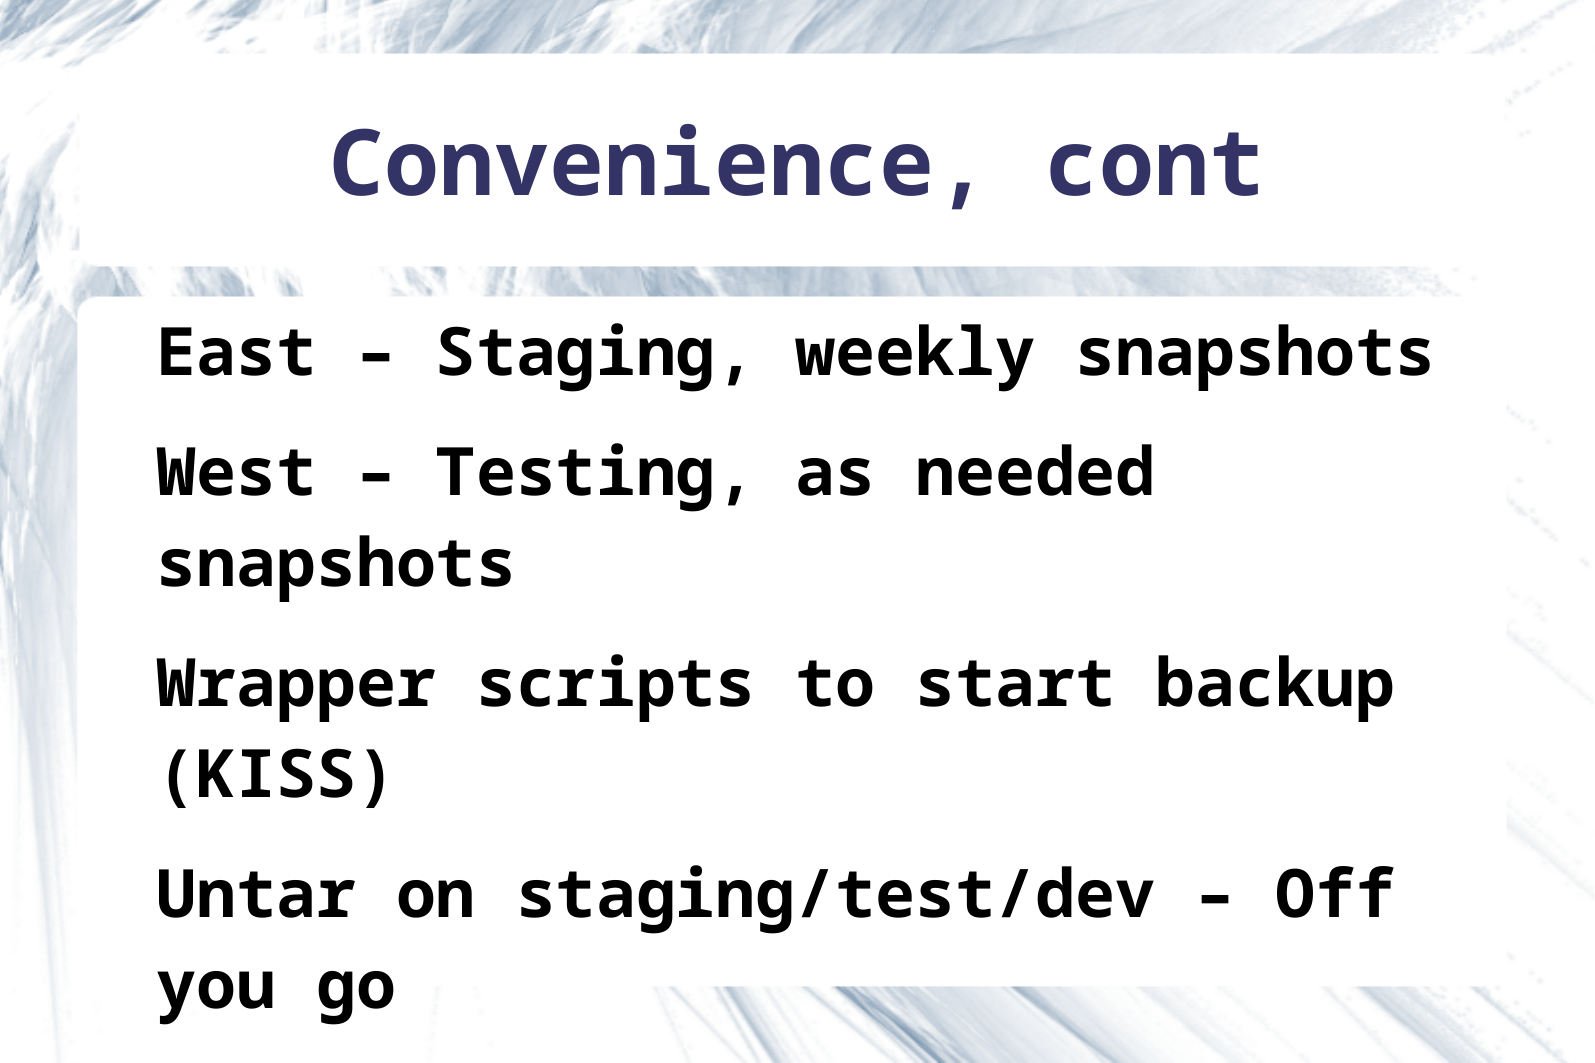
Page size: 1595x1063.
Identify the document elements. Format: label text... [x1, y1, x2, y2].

picture [0, 0, 1595, 1063]
title Convenience, cont [79, 62, 1515, 259]
list East – Staging, weekly snapshots West – Testing, as needed snapshots Wrapper scripts to start backup (KISS) Untar on staging/test/dev – Off you go [85, 304, 1471, 886]
